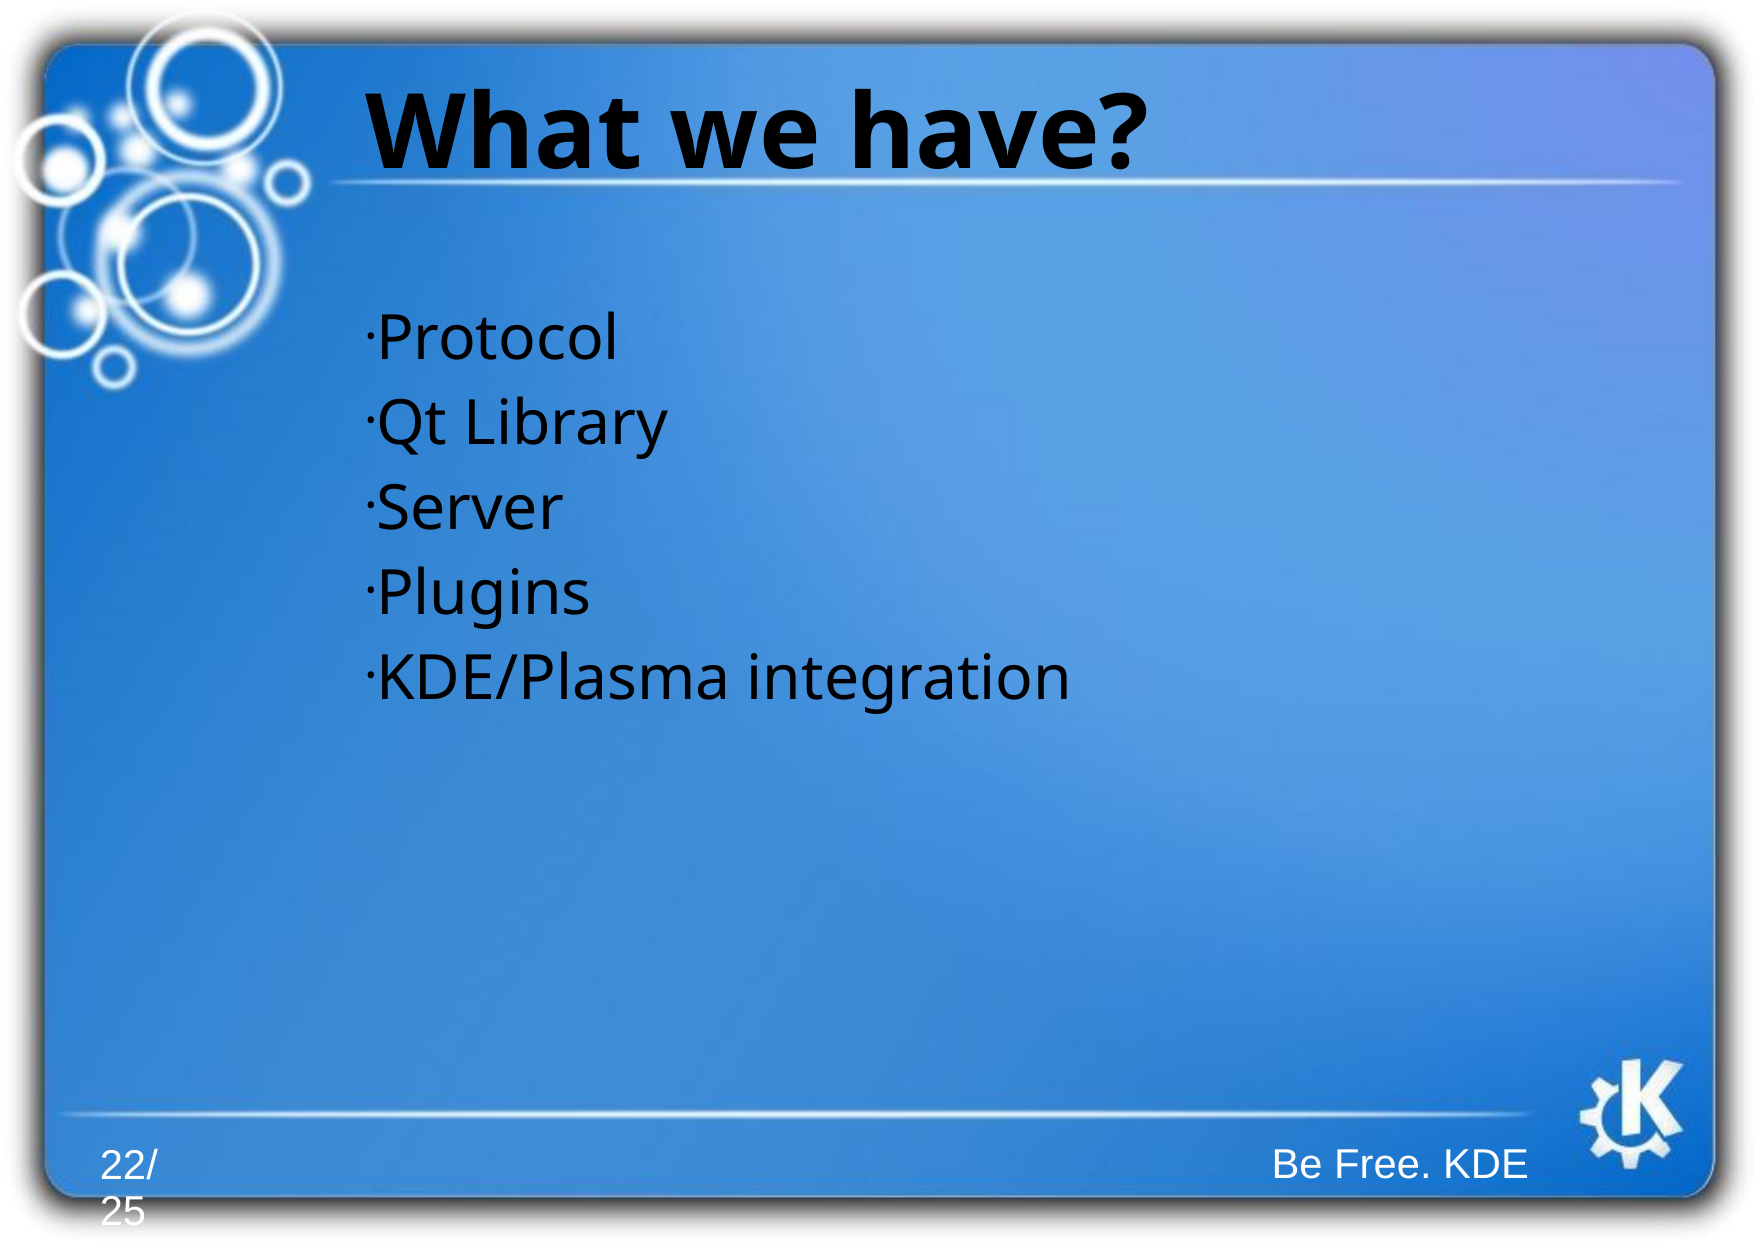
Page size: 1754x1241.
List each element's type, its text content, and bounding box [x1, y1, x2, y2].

picture [0, 0, 1754, 1241]
list Protocol Qt Library Server Plugins KDE/Plasma integration [350, 285, 1649, 1079]
title What we have? [350, 49, 1649, 174]
